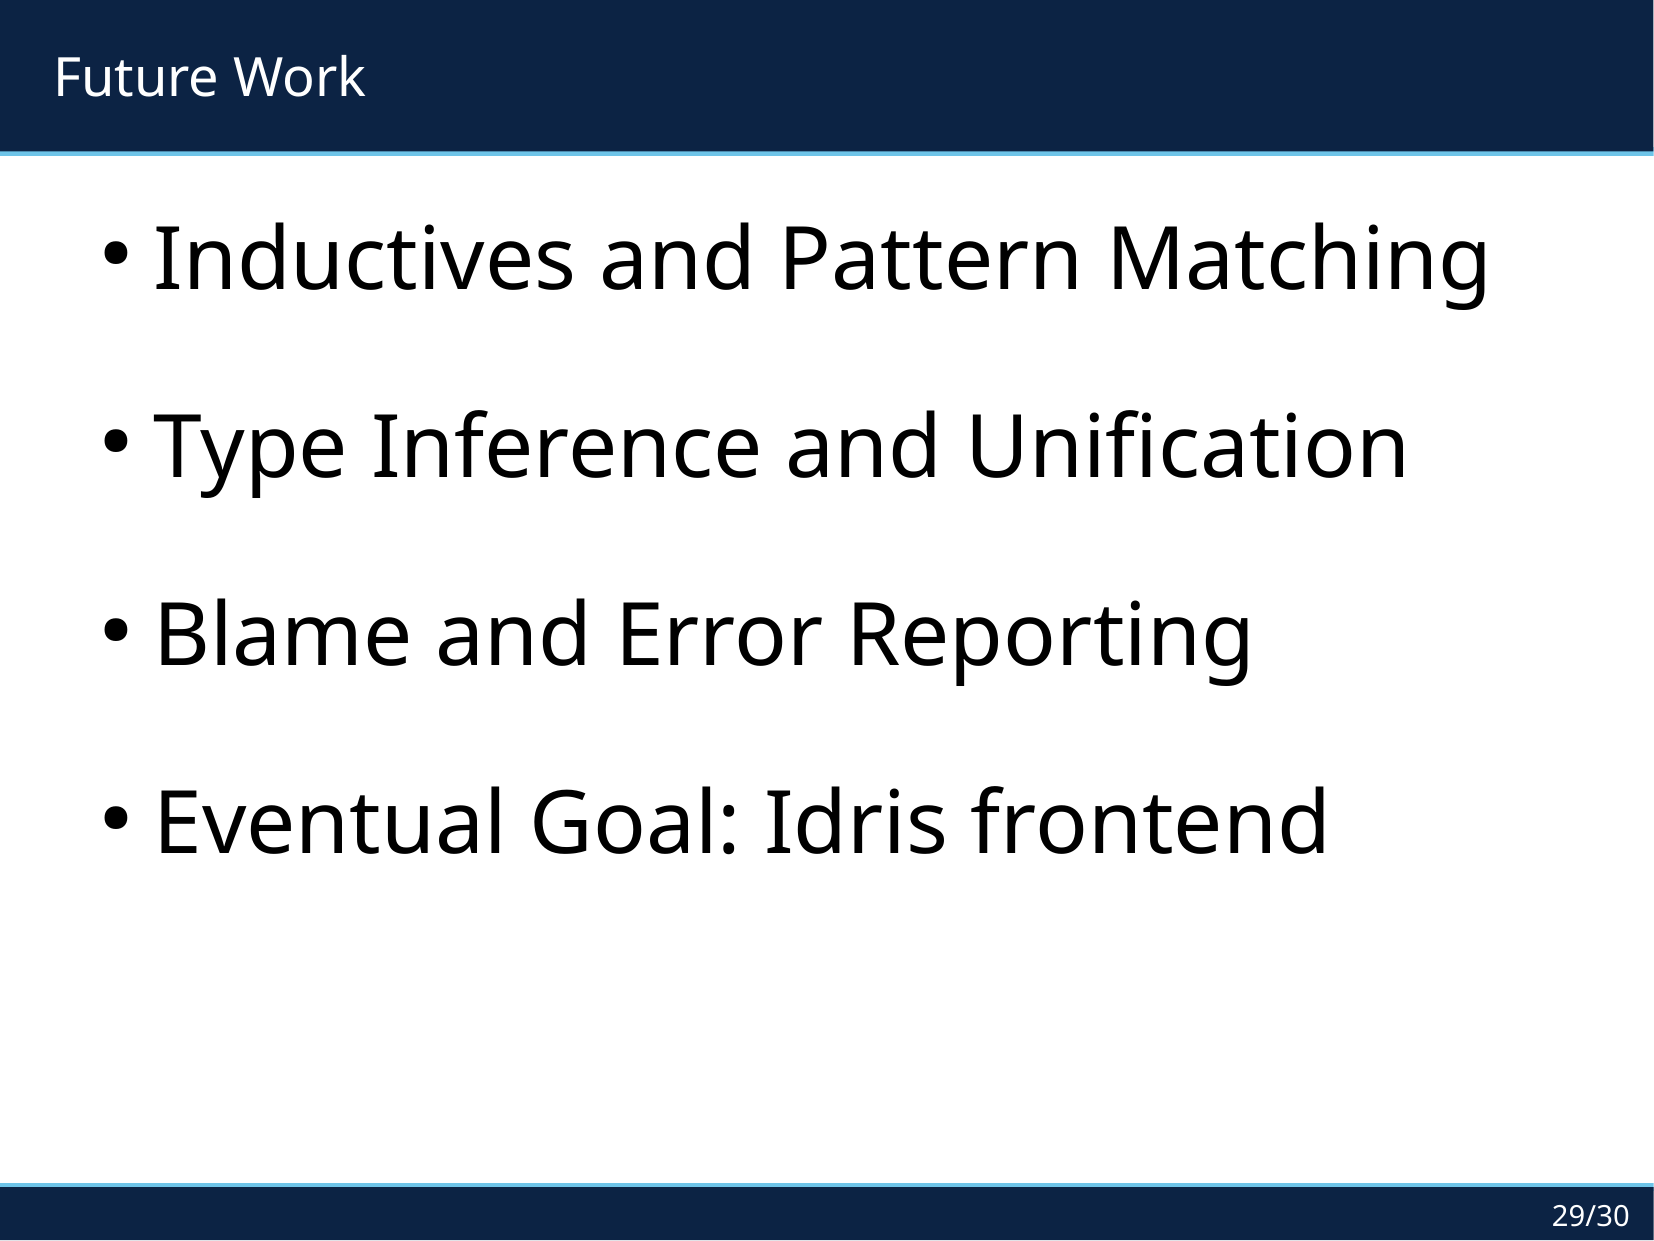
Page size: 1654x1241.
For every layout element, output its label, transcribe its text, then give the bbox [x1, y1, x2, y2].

list Inductives and Pattern Matching Type Inference and Unification Blame and Error Reporting Eventual Goal: Idris frontend [82, 195, 1571, 981]
title Future Work [0, 0, 1654, 152]
